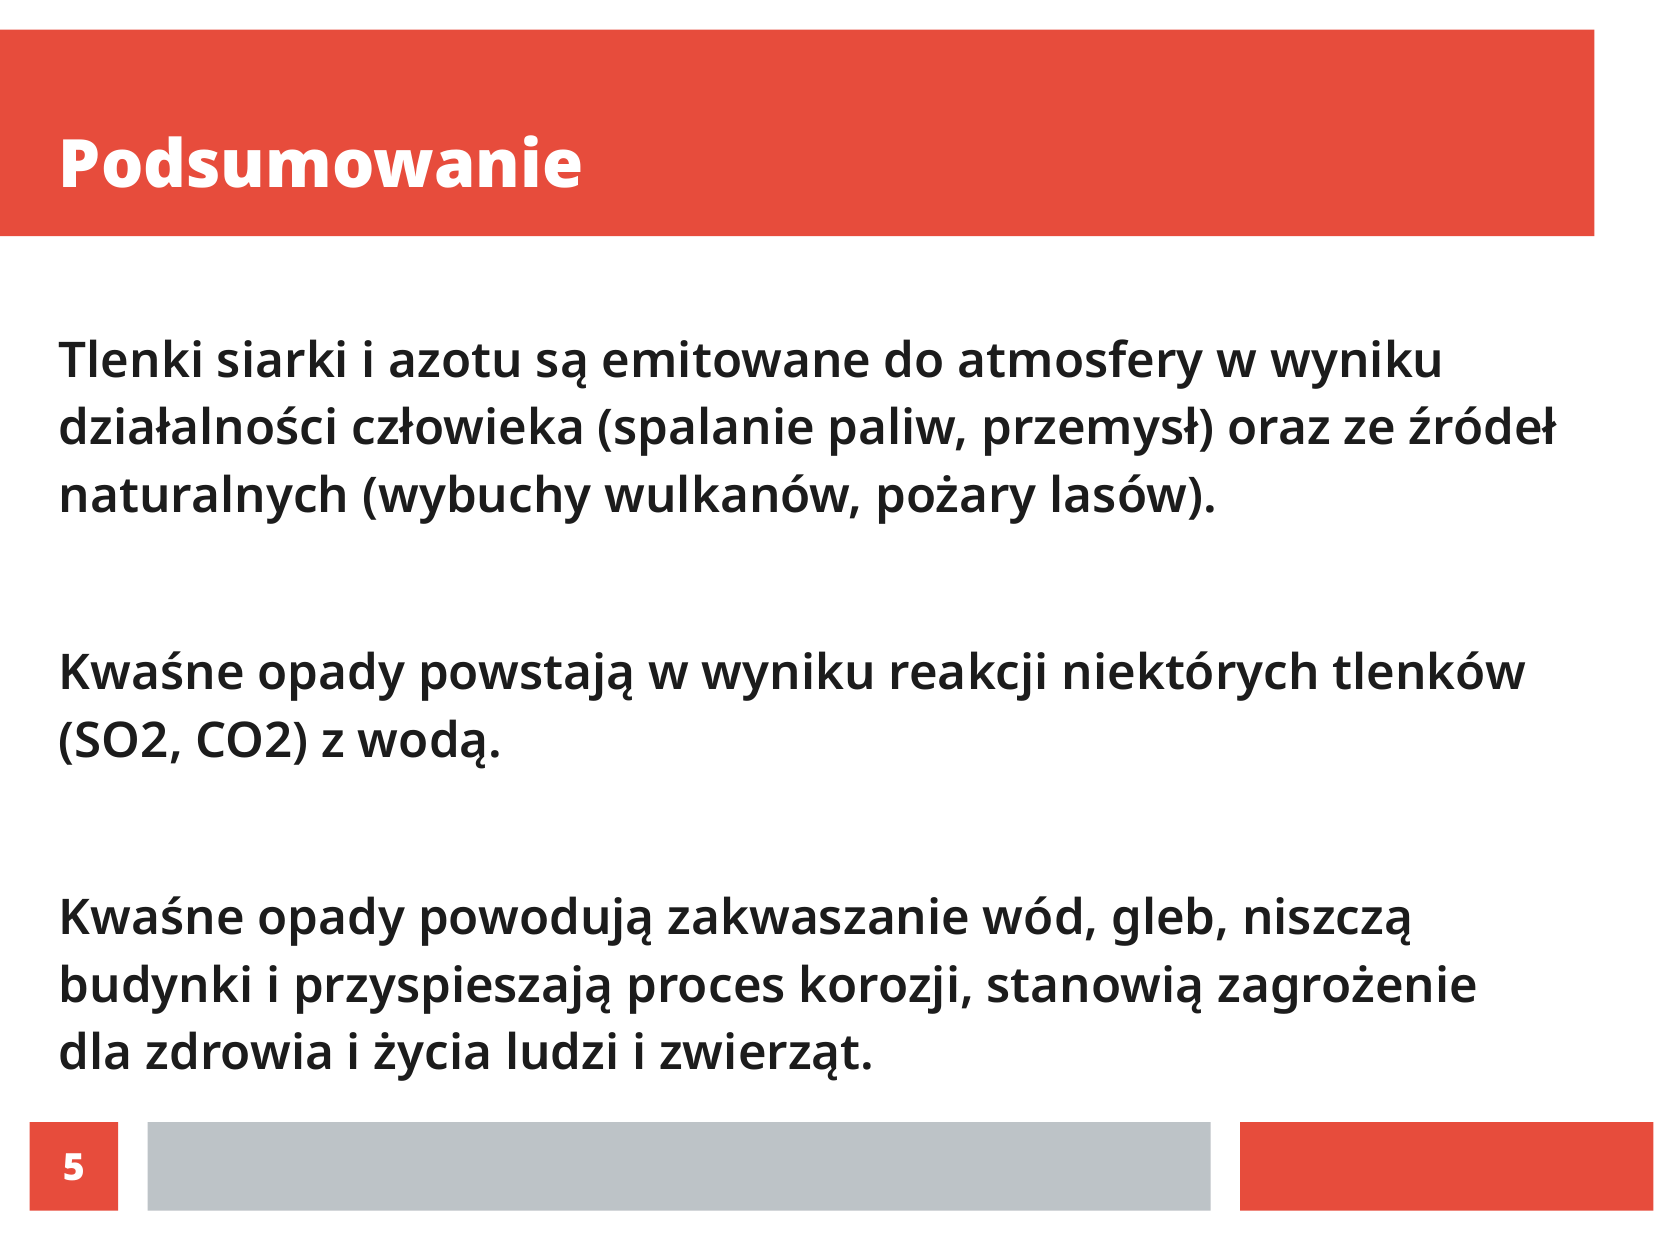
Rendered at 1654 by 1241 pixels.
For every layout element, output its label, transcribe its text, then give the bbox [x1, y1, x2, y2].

list Tlenki siarki i azotu są emitowane do atmosfery w wyniku działalności człowieka (spalanie paliw, przemysł) oraz ze źródeł naturalnych (wybuchy wulkanów, pożary lasów). Kwaśne opady powstają w wyniku reakcji niektórych tlenków (SO2, CO2) z wodą. Kwaśne opady powodują zakwaszanie wód, gleb, niszczą budynki i przyspieszają proces korozji, stanowią zagrożenie dla zdrowia i życia ludzi i zwierząt. [59, 324, 1565, 1093]
title Podsumowanie [59, 59, 1595, 207]
